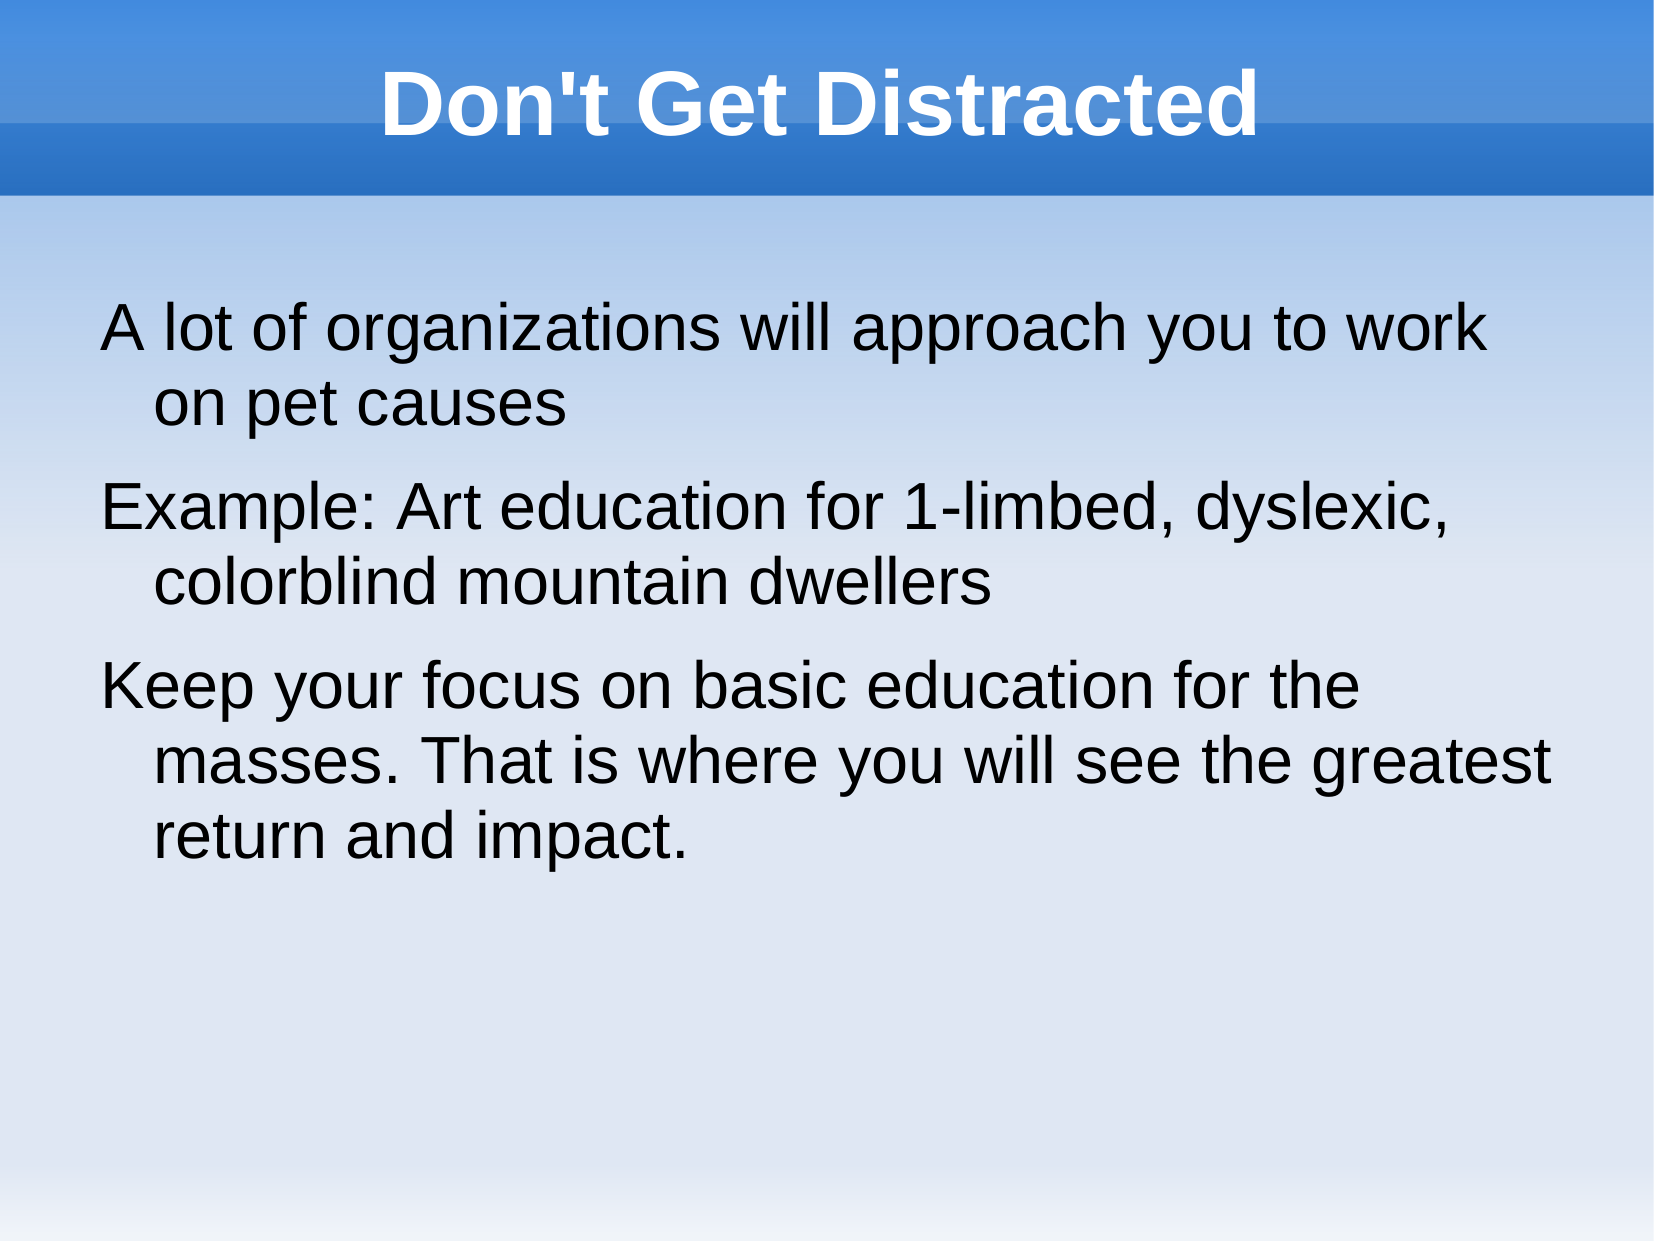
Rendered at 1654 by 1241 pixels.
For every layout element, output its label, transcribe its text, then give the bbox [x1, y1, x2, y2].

list A lot of organizations will approach you to work on pet causes Example: Art education for 1-limbed, dyslexic, colorblind mountain dwellers Keep your focus on basic education for the masses. That is where you will see the greatest return and impact. [82, 290, 1571, 1094]
picture [0, 0, 1654, 1241]
title Don't Get Distracted [76, 7, 1565, 200]
